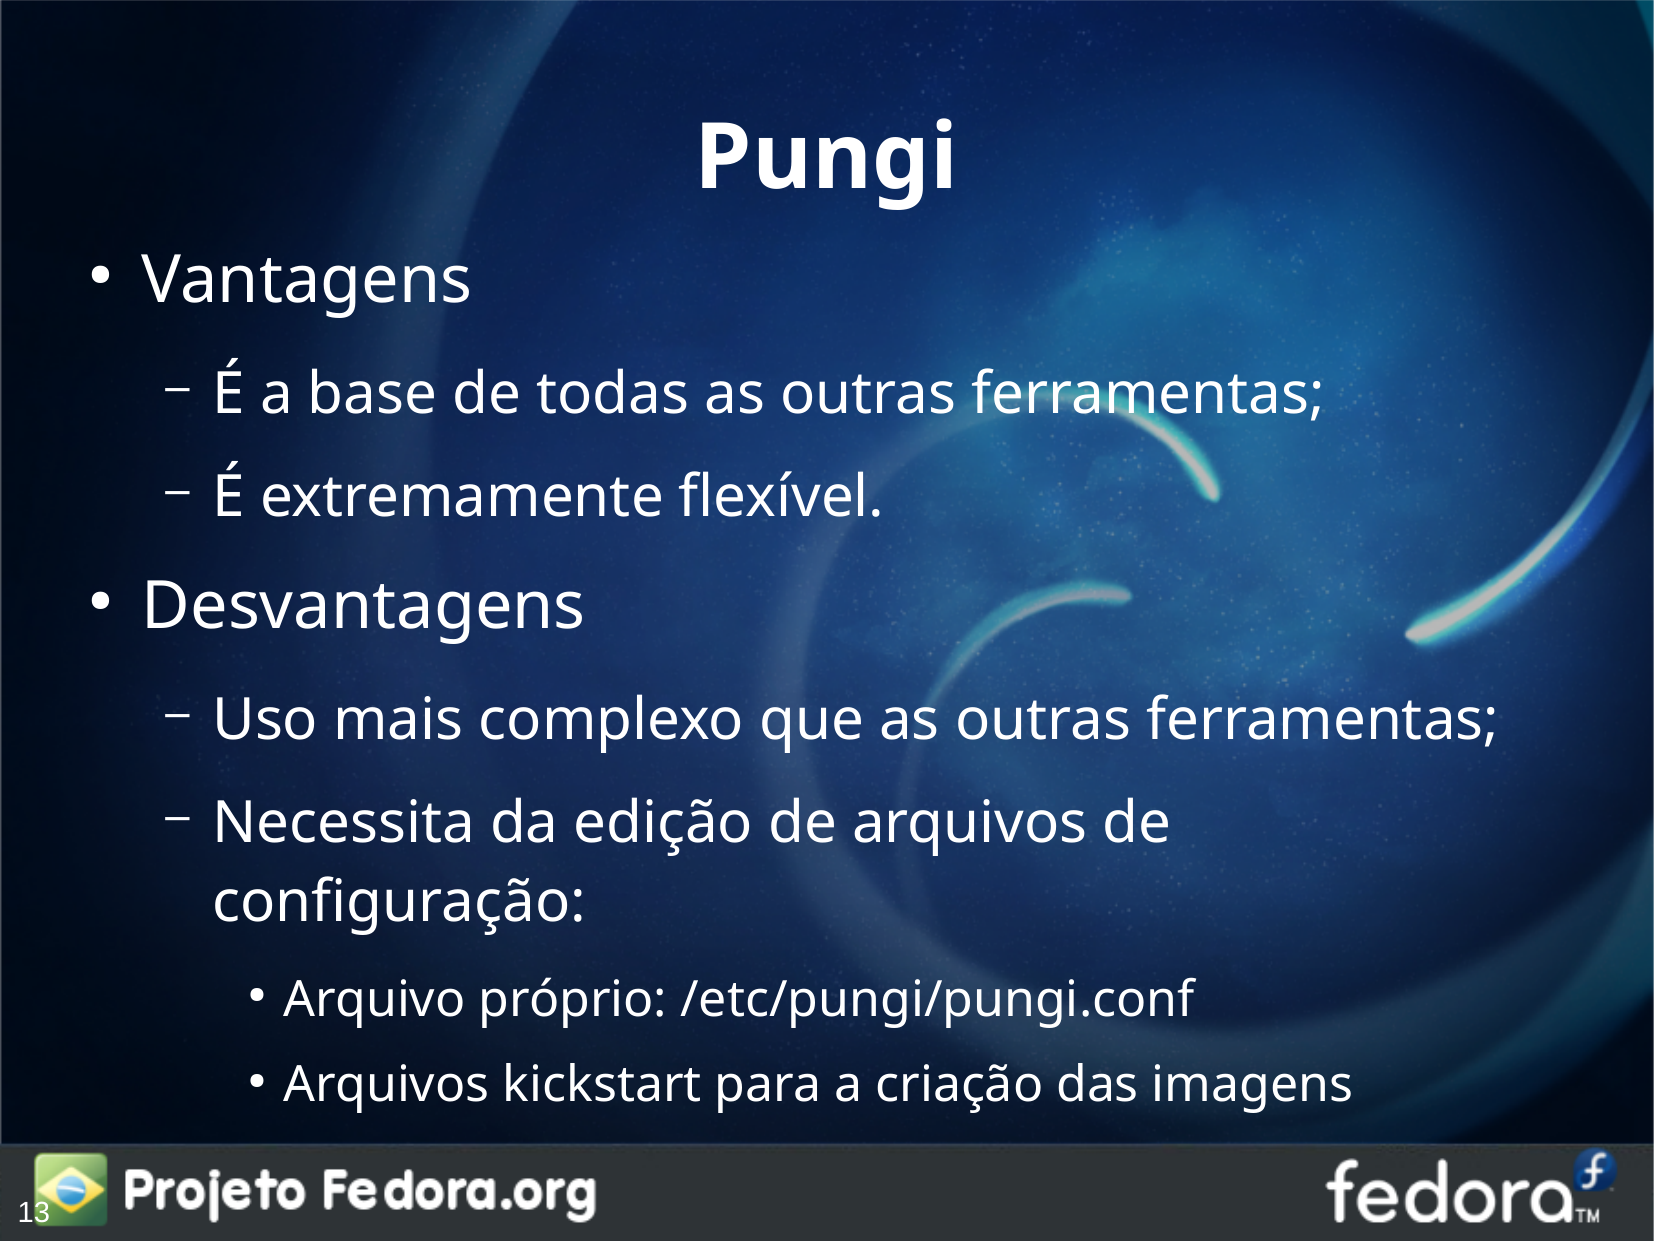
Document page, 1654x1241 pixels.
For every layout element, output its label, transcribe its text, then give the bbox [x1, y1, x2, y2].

list Vantagens É a base de todas as outras ferramentas; É extremamente flexível. Desvantagens Uso mais complexo que as outras ferramentas; Necessita da edição de arquivos de configuração: Arquivo próprio: /etc/pungi/pungi.conf Arquivos kickstart para a criação das imagens [70, 231, 1559, 1081]
title Pungi [82, 49, 1571, 257]
picture [0, 0, 1654, 1241]
